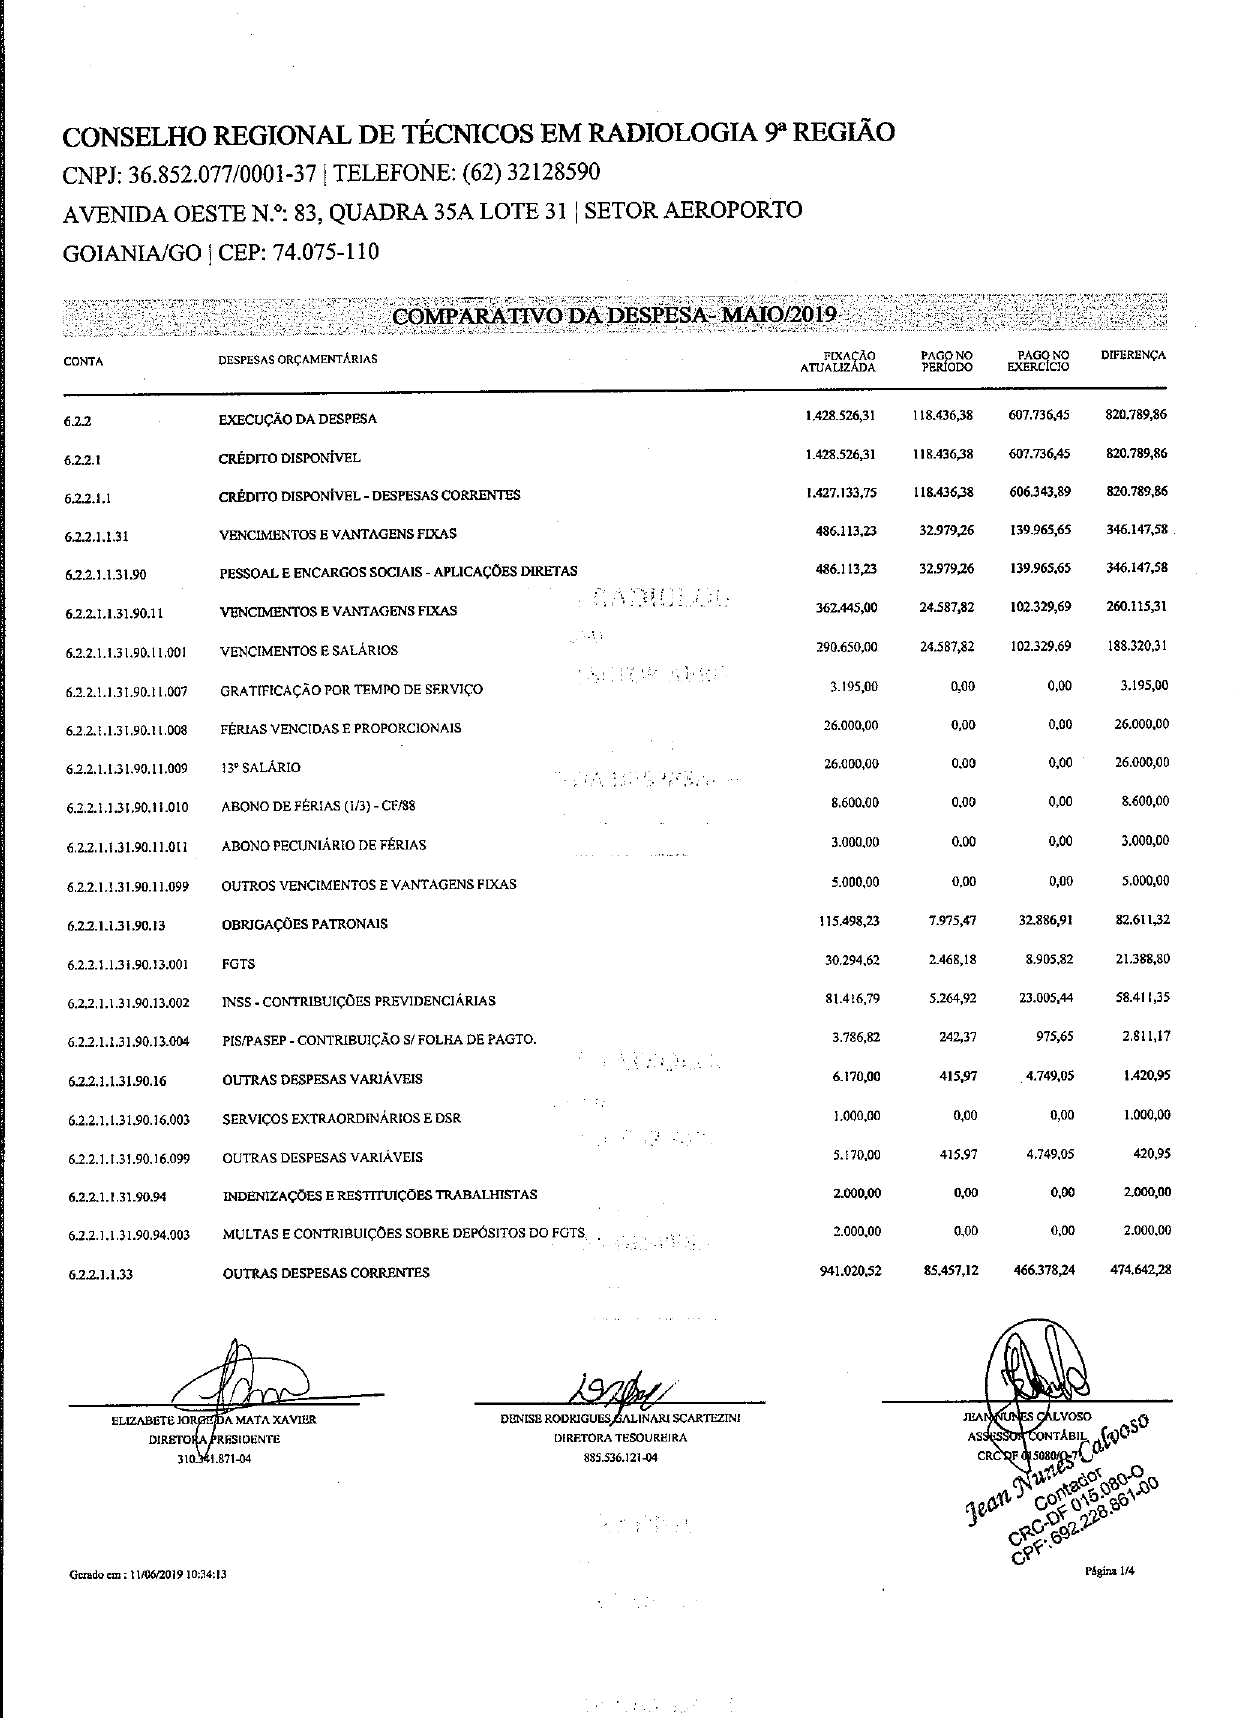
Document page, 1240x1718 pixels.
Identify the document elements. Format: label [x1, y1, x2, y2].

text_box [0, 0, 1239, 1717]
